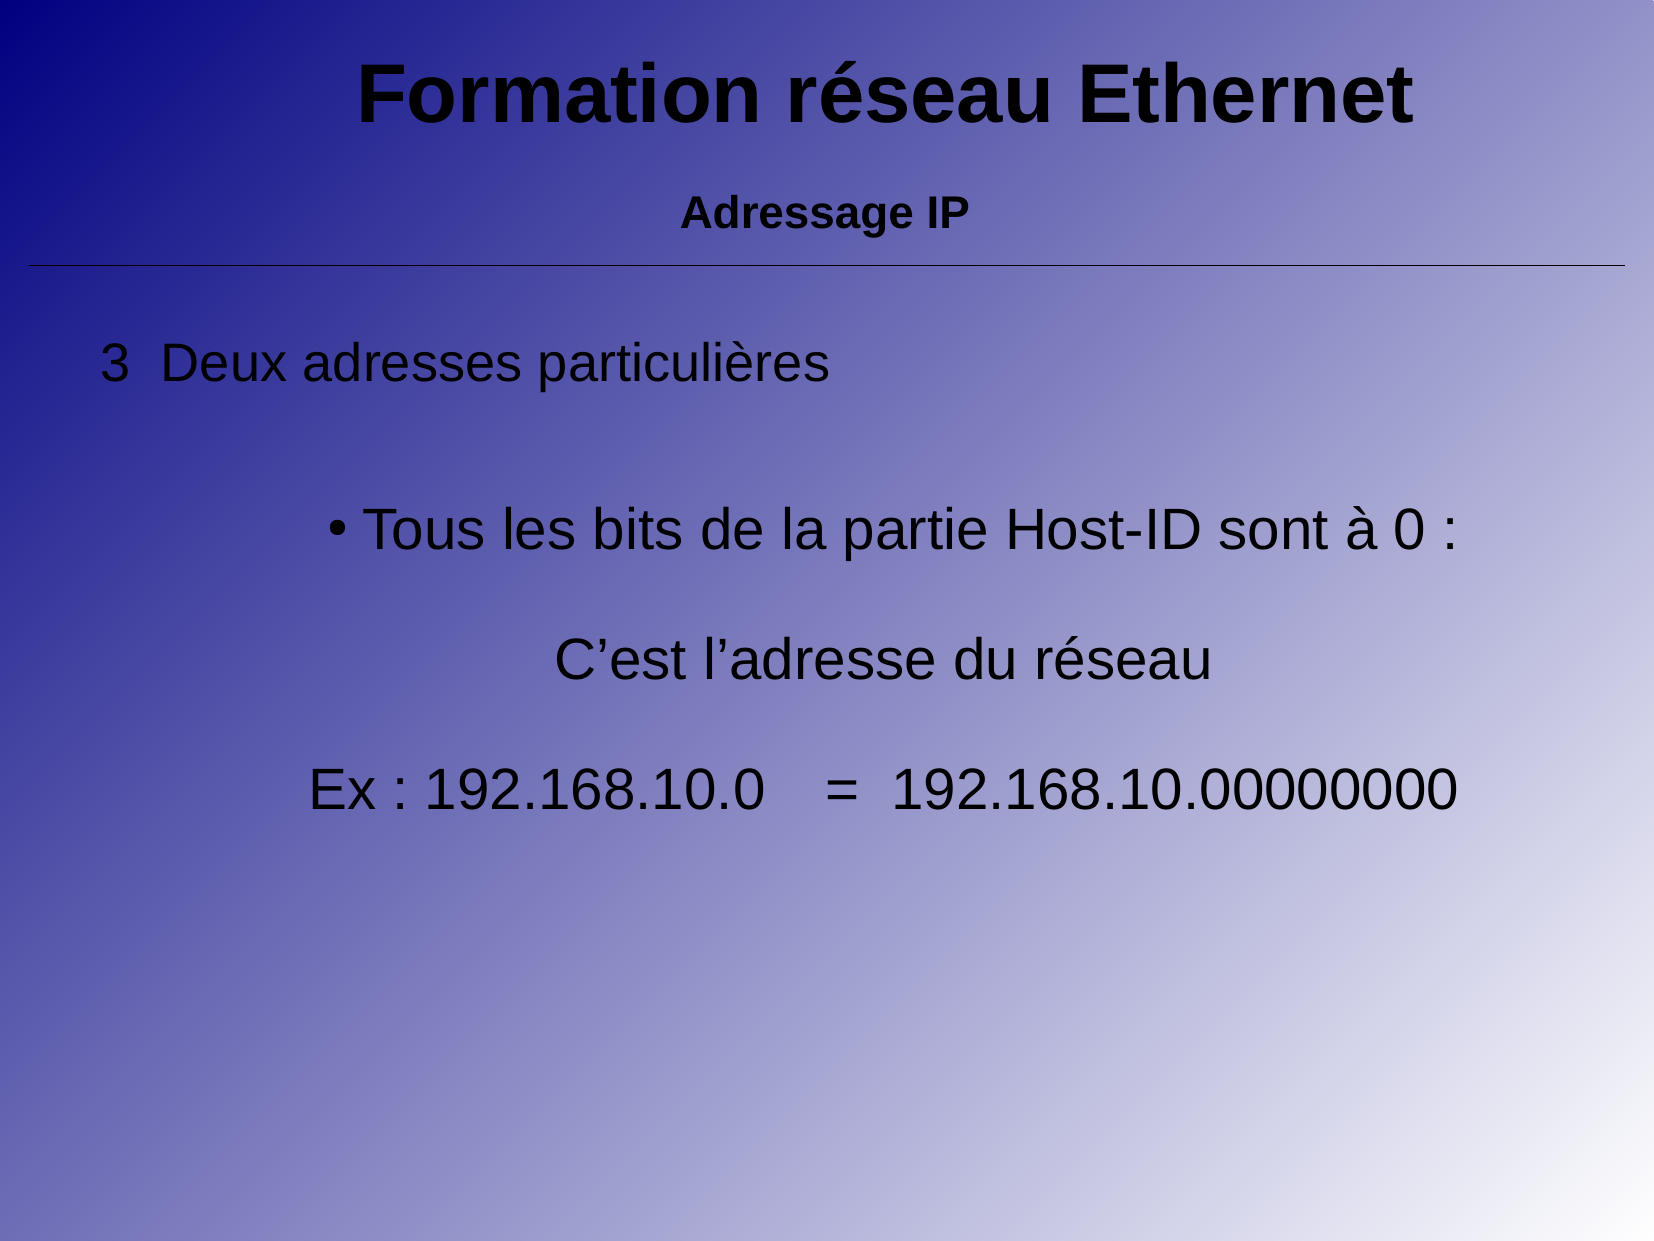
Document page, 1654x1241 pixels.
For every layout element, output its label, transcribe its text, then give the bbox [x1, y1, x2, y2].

text_box Tous les bits de la partie Host-ID sont à 0 : C’est l’adresse du réseau Ex : 192.168.10.0 = 192.168.10.00000000 [276, 489, 1492, 893]
text_box Adressage IP [29, 177, 1621, 265]
text_box Adressage IP [29, 266, 1621, 354]
text_box Formation réseau Ethernet [324, 39, 1447, 148]
text_box 3 Deux adresses particulières [85, 324, 847, 401]
